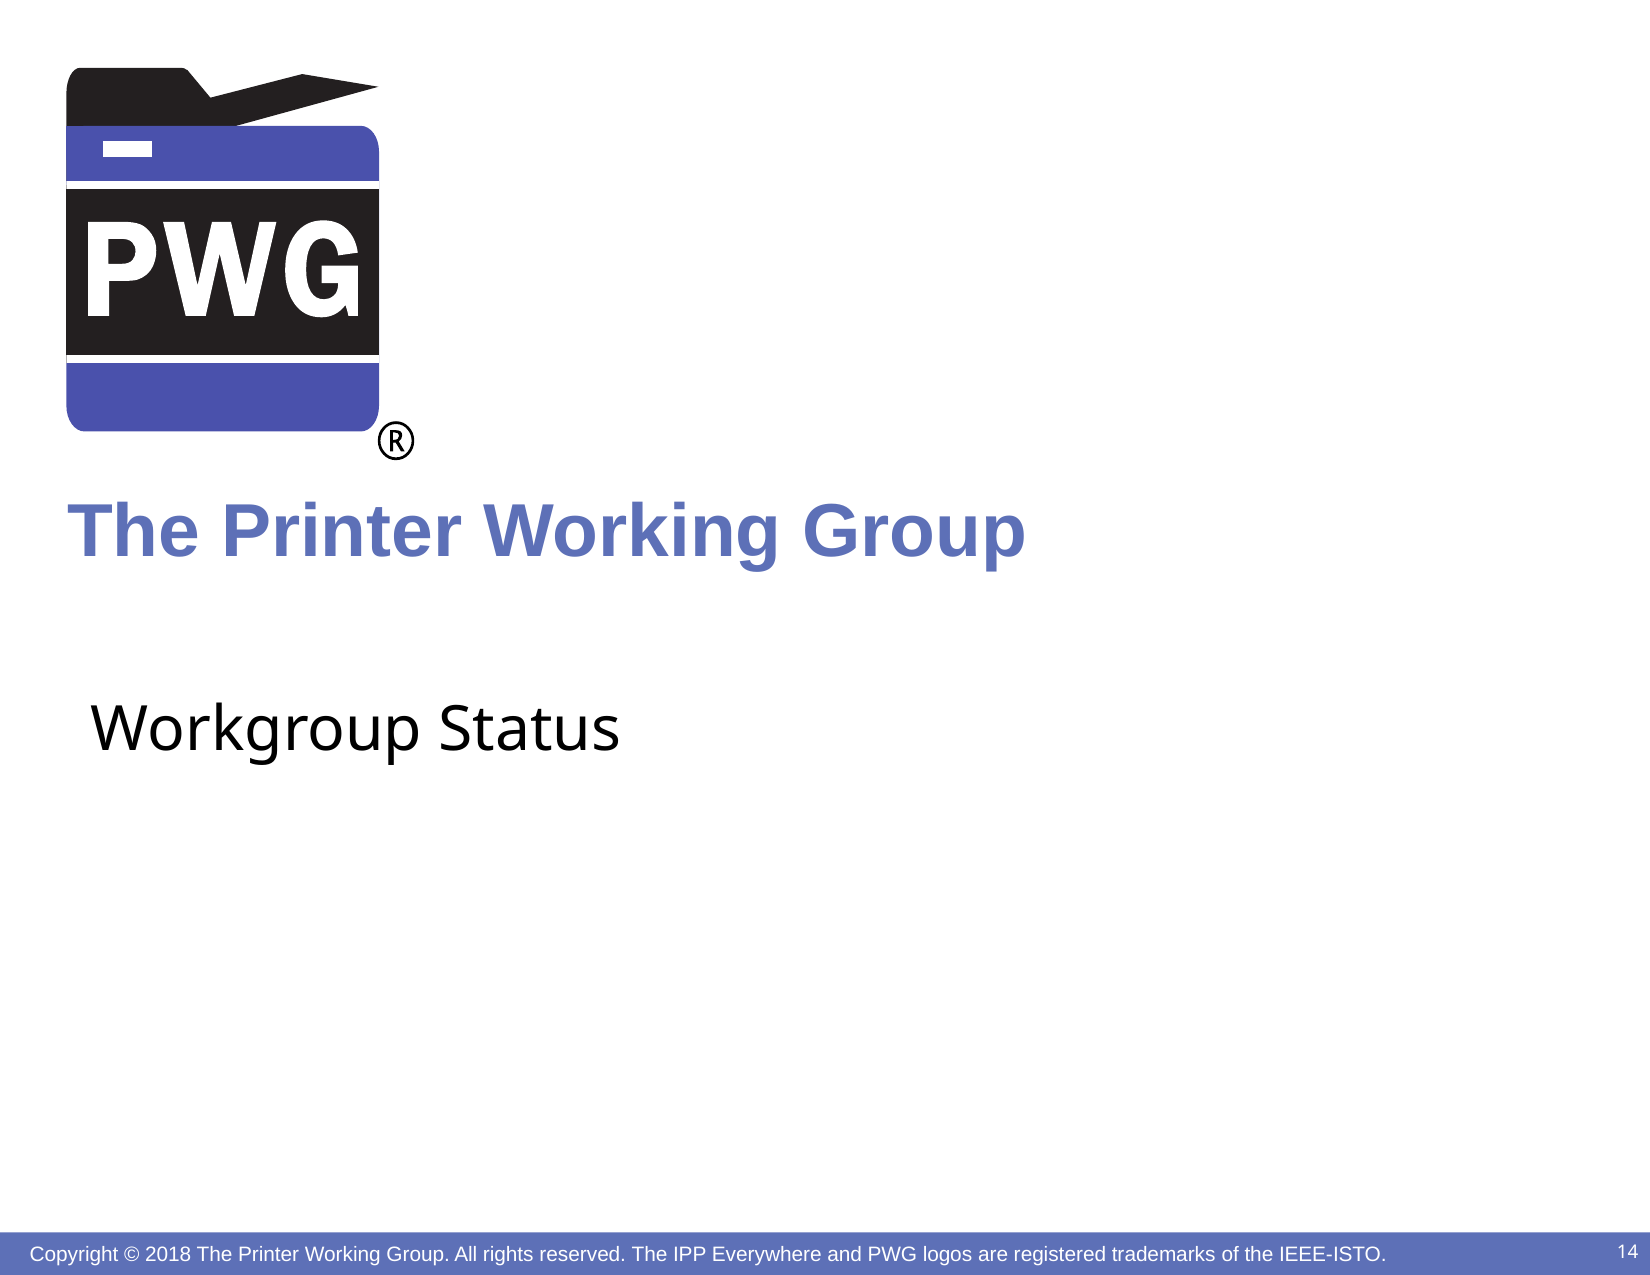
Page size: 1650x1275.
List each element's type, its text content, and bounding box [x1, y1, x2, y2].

title Workgroup Status [82, 680, 1585, 800]
